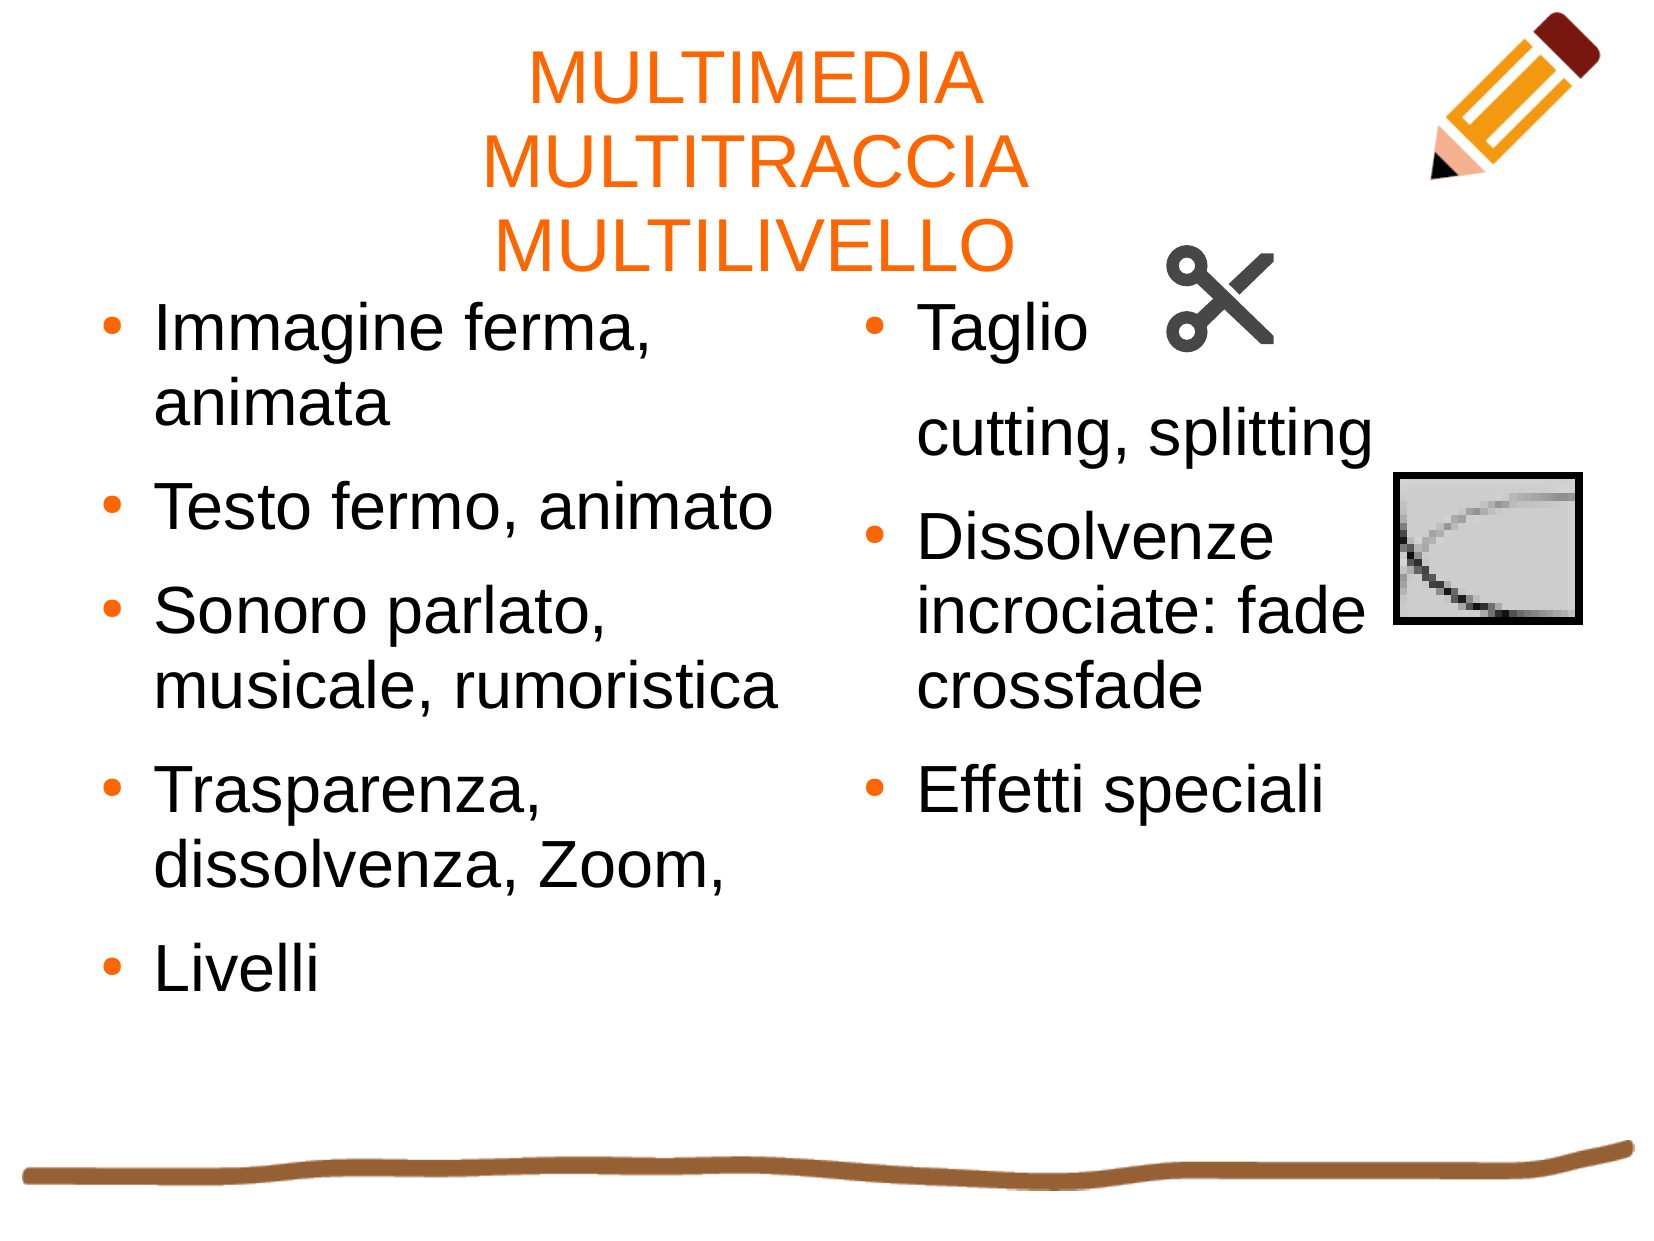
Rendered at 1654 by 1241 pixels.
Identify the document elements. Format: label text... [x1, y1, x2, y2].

list Taglio cutting, splitting Dissolvenze incrociate: fade crossfade Effetti speciali [845, 290, 1572, 1122]
picture [1430, 12, 1601, 181]
picture [22, 1140, 1635, 1191]
title MULTIMEDIA MULTITRACCIA MULTILIVELLO [82, 35, 1430, 288]
picture [1145, 224, 1286, 365]
list Immagine ferma, animata Testo fermo, animato Sonoro parlato, musicale, rumoristica Trasparenza, dissolvenza, Zoom, Livelli [82, 290, 809, 1122]
text_box [177, 307, 207, 378]
picture [1393, 472, 1583, 626]
